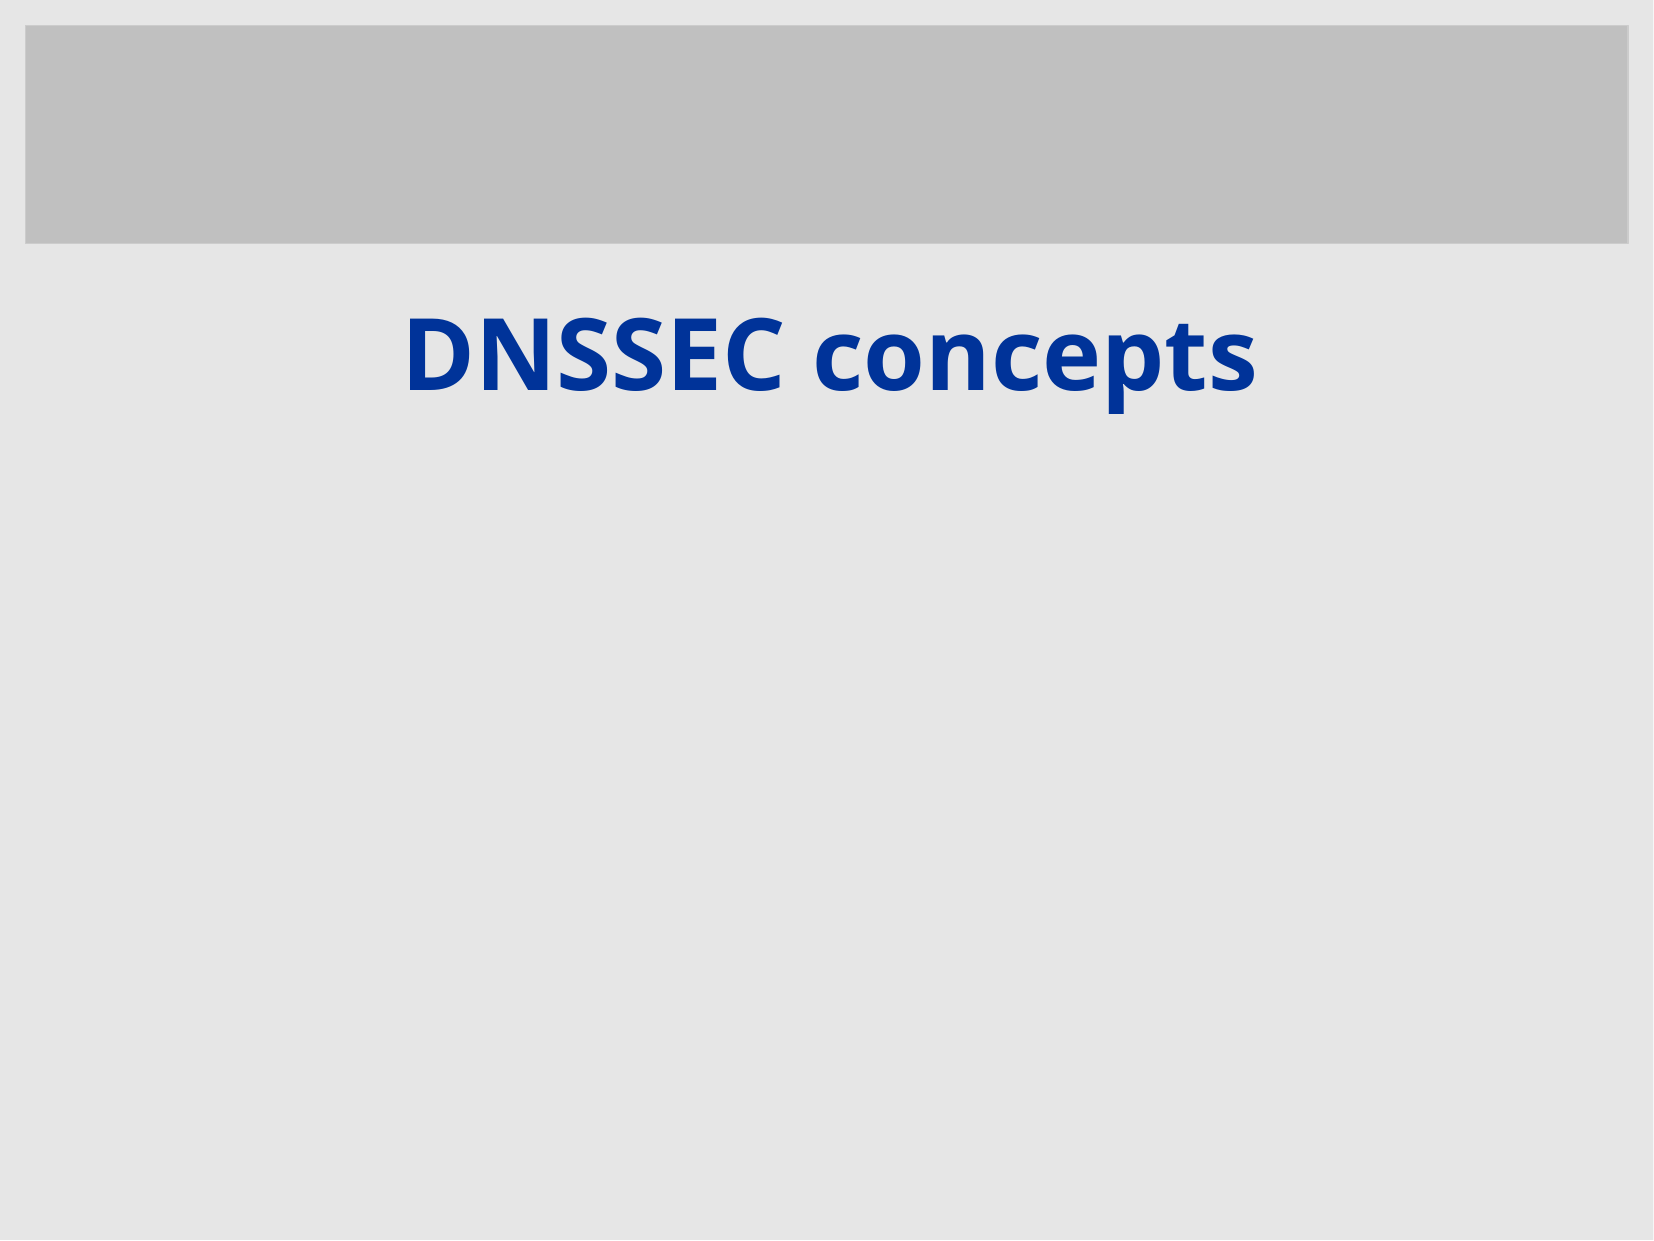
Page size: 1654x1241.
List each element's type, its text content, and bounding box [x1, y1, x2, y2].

title DNSSEC concepts [127, 275, 1533, 552]
